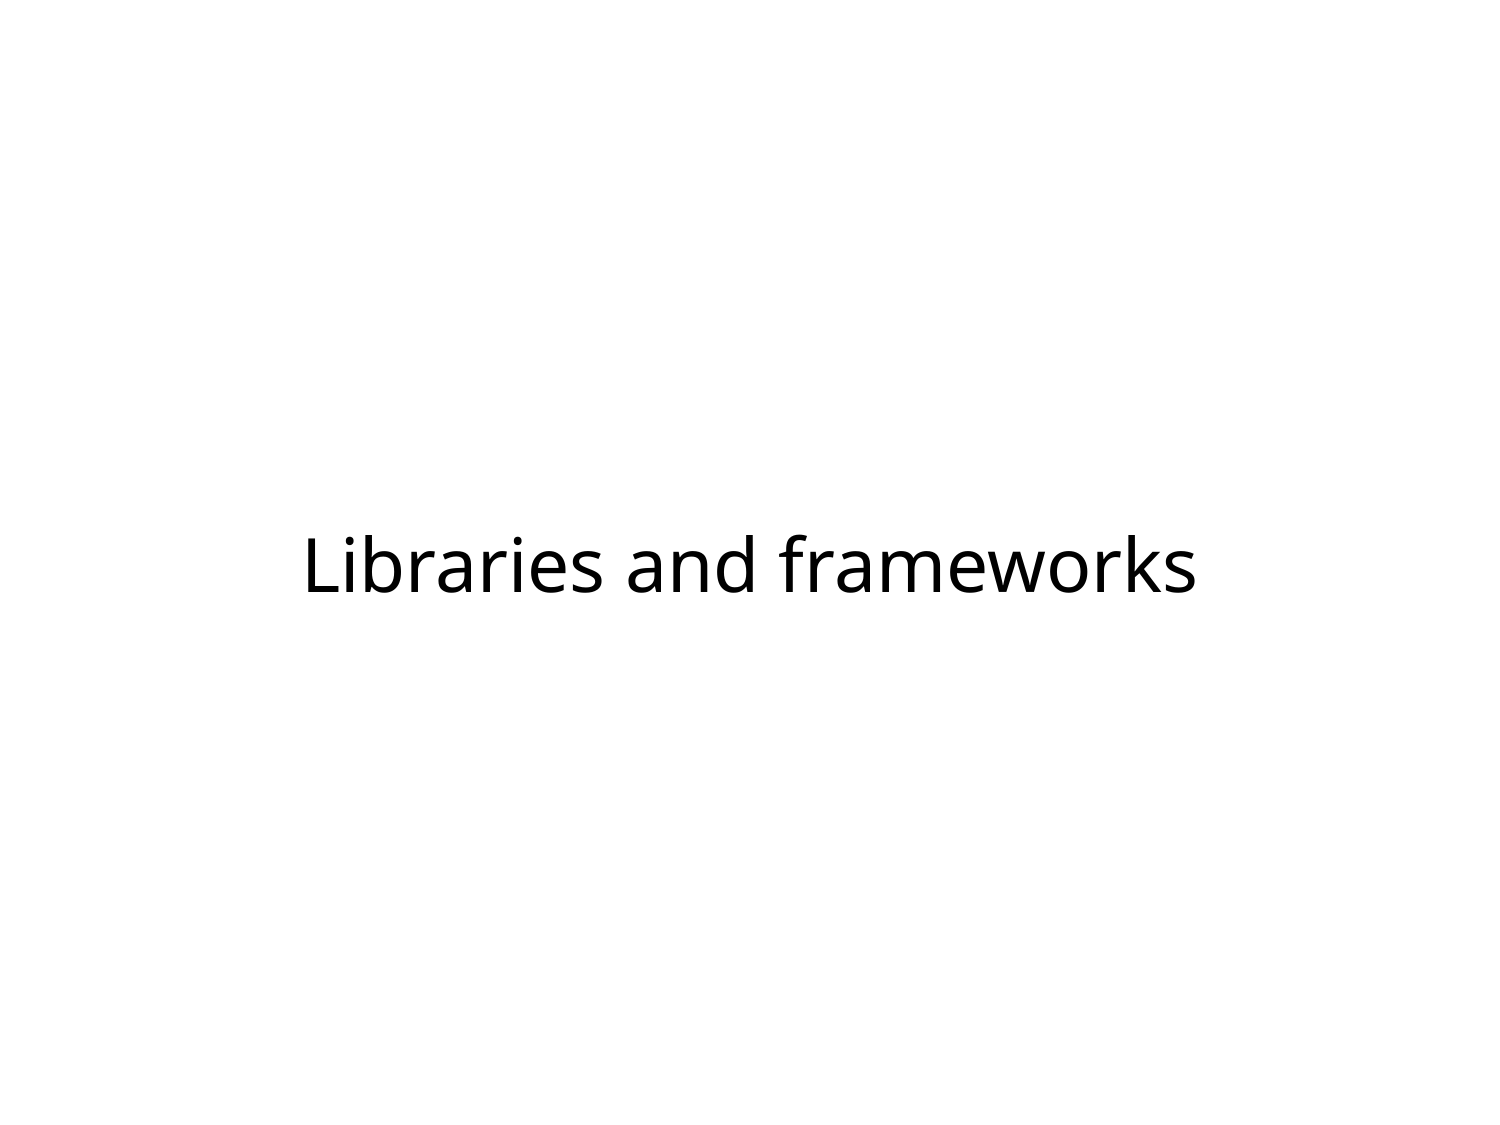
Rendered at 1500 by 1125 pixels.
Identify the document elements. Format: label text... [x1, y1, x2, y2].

title Libraries and frameworks [51, 470, 1449, 655]
